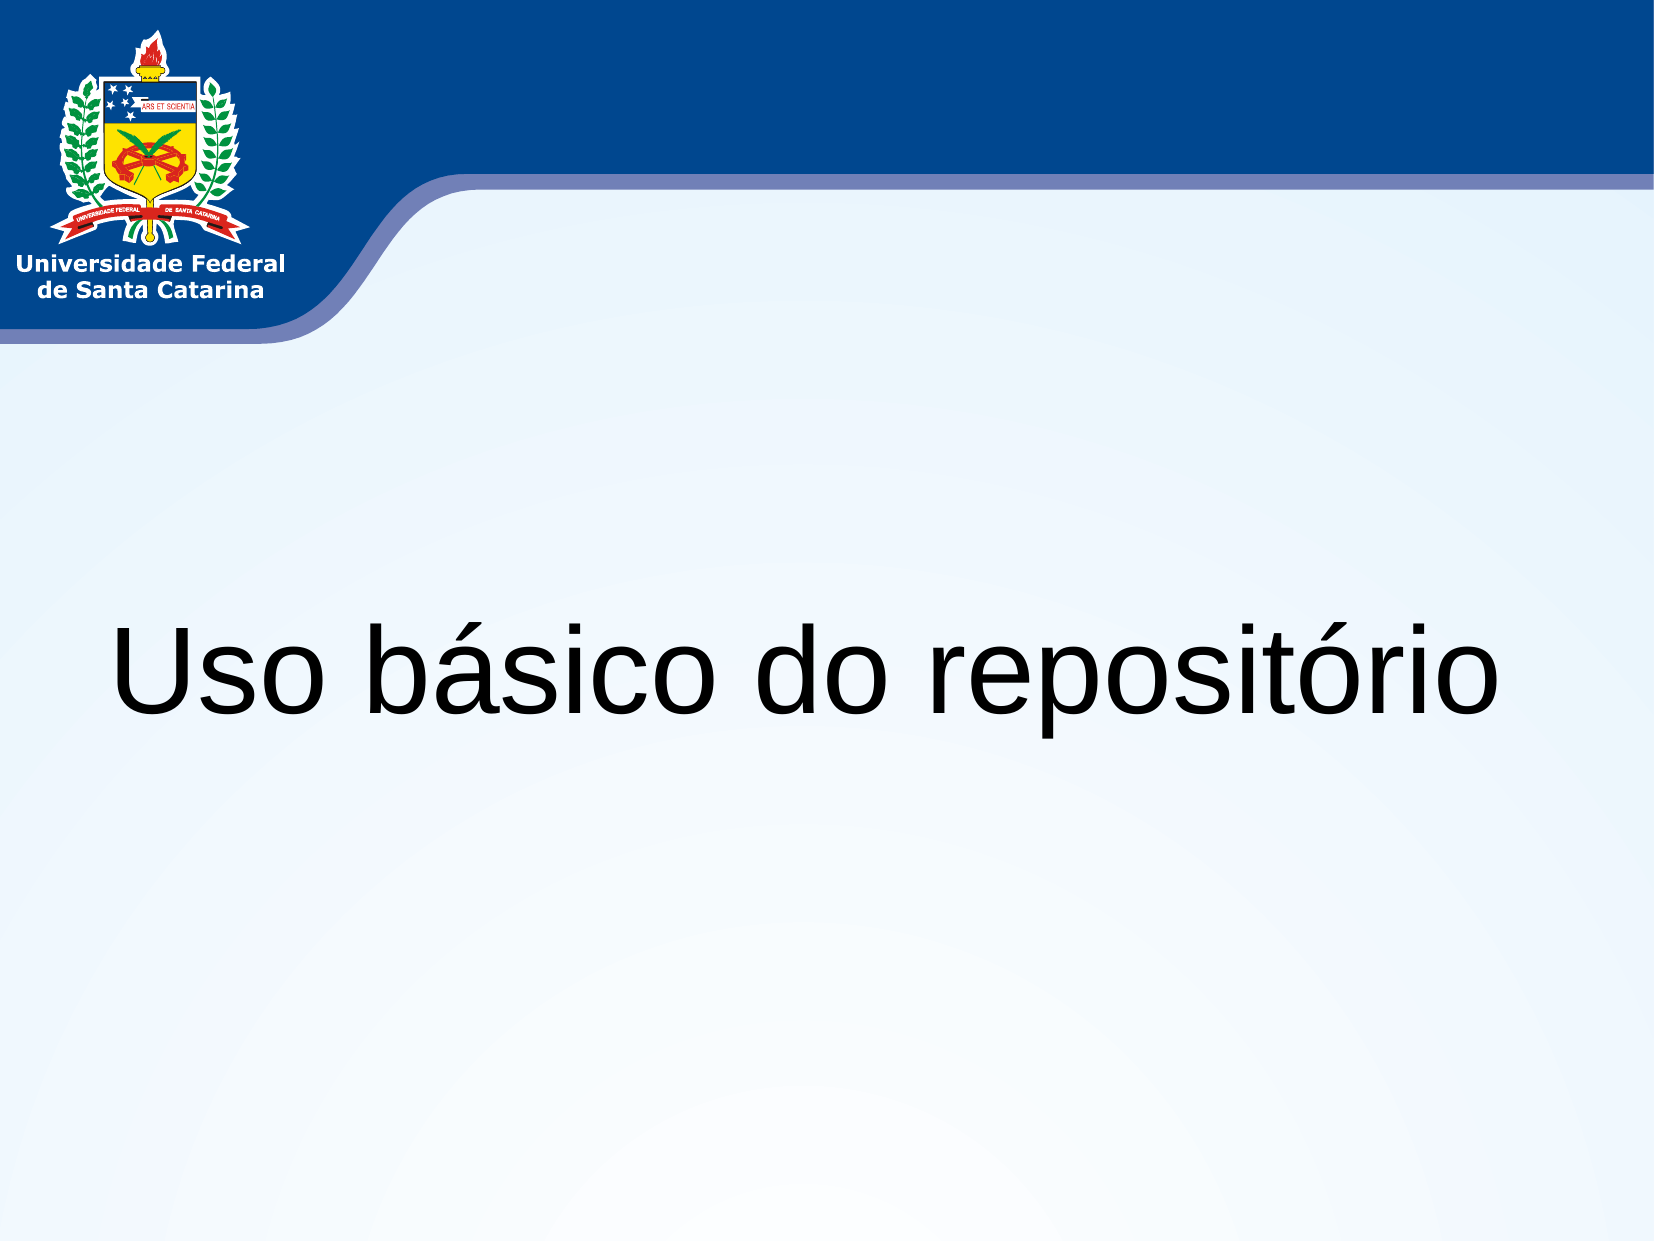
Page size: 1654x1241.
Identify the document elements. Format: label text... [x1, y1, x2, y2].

title Uso básico do repositório [106, 561, 1506, 769]
